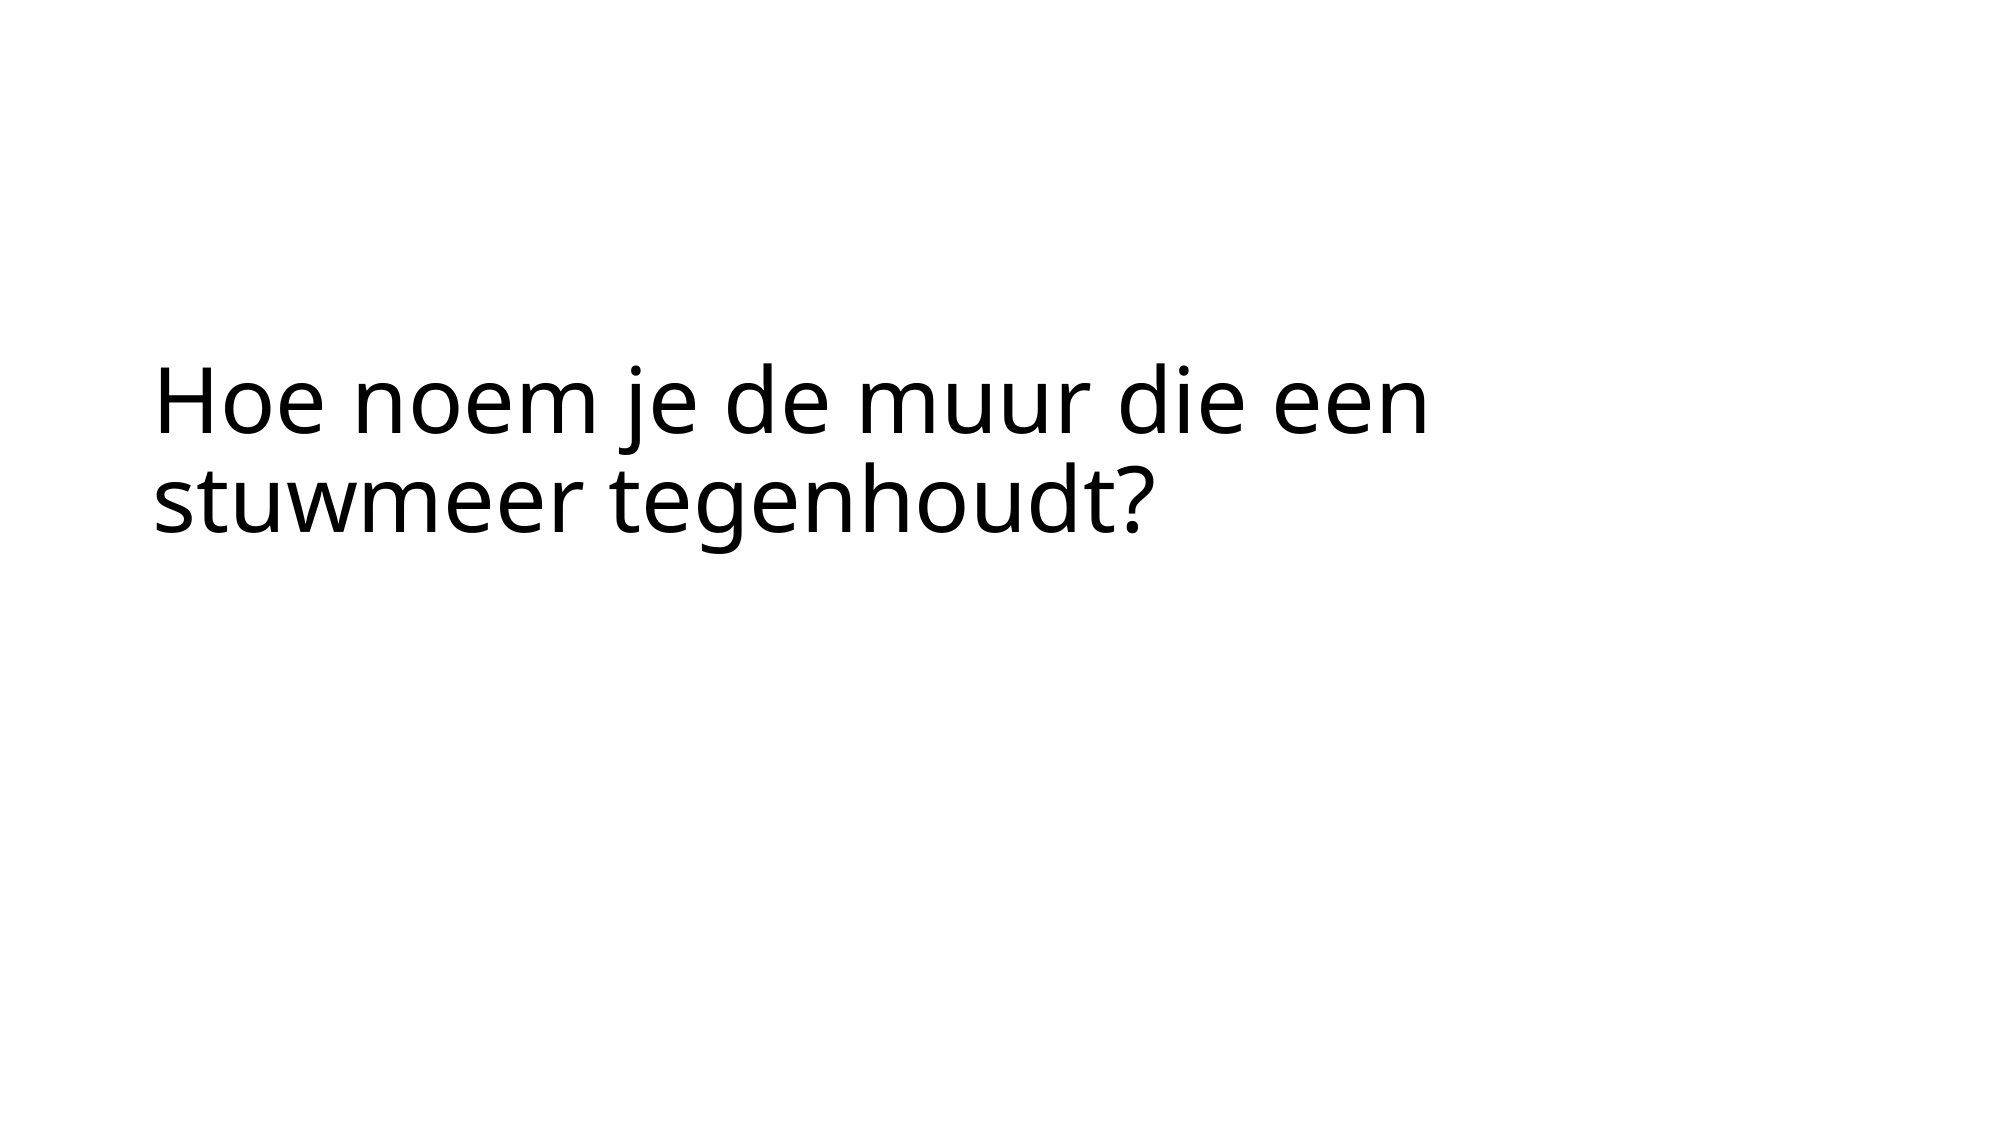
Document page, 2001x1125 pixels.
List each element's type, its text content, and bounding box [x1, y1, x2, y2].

title Hoe noem je de muur die een stuwmeer tegenhoudt? [137, 345, 1863, 563]
